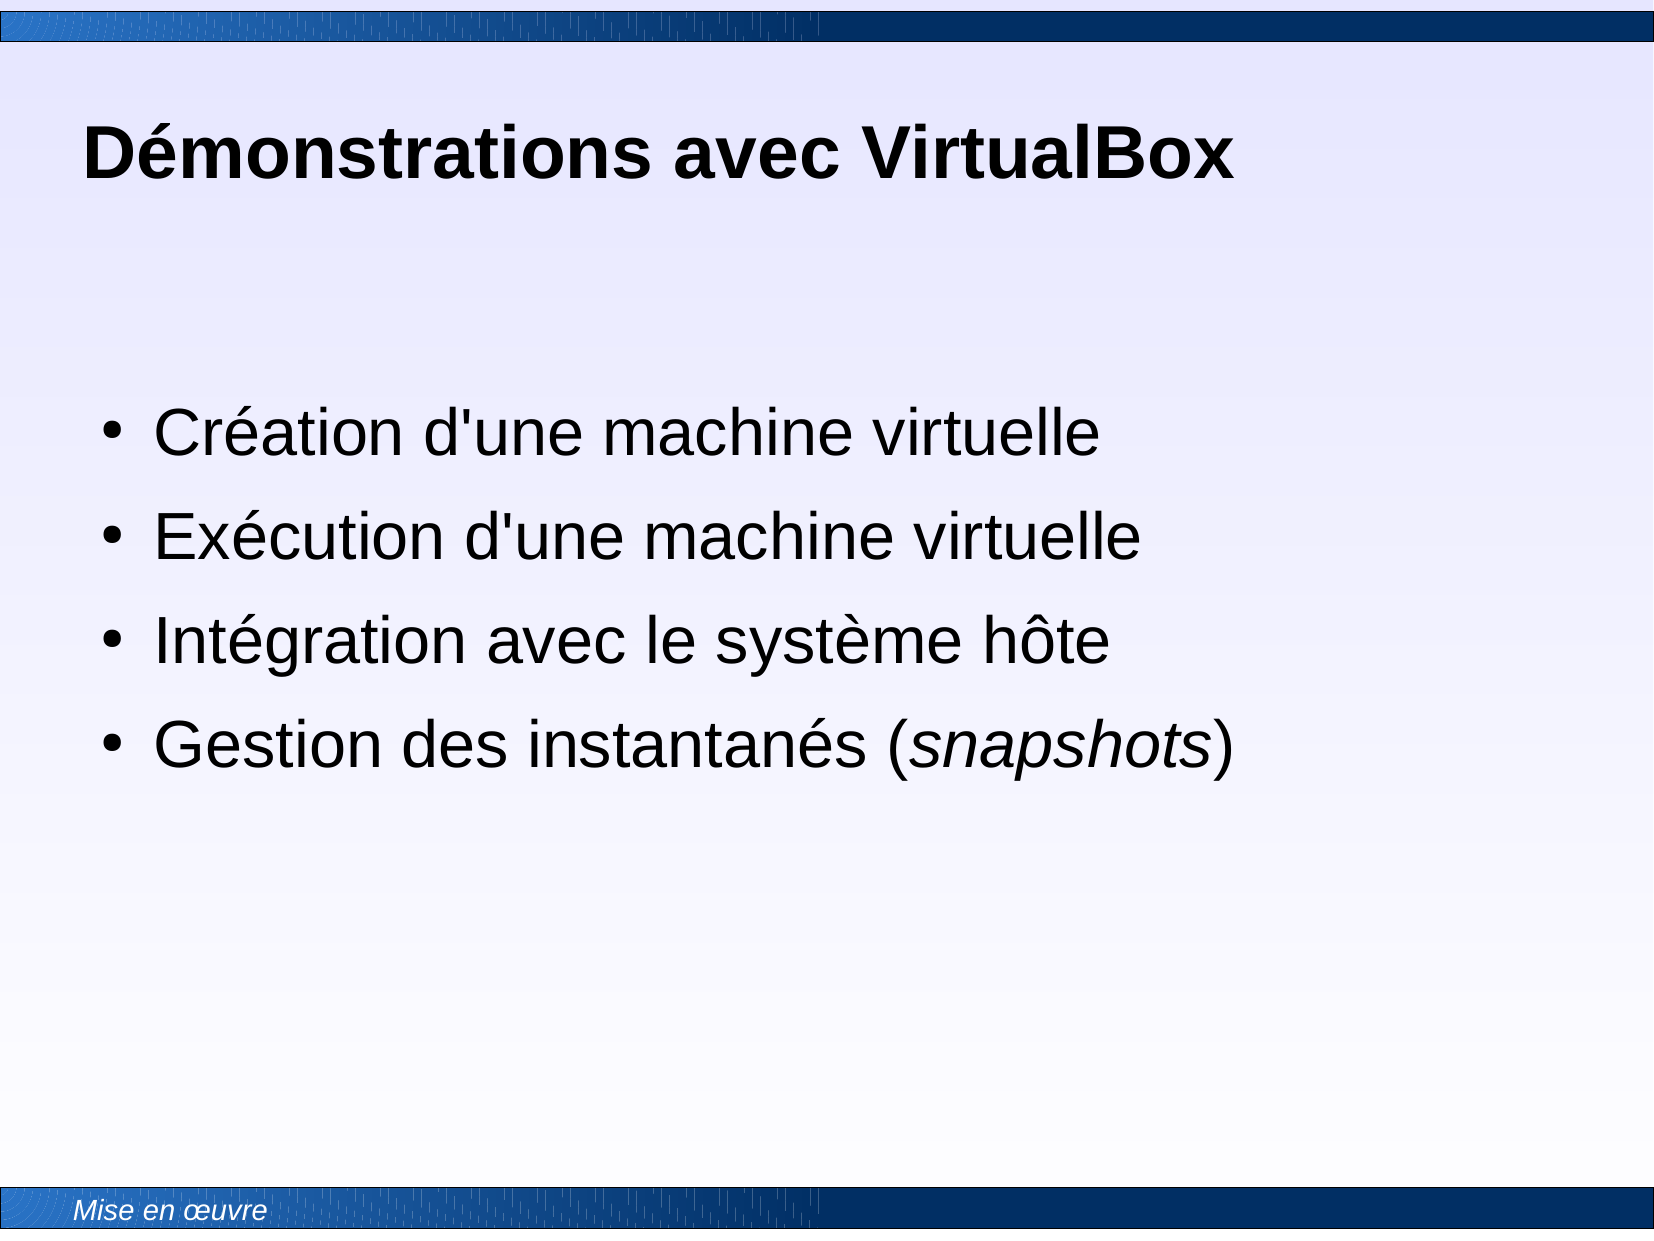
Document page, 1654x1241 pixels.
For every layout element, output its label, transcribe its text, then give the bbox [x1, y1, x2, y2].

title Démonstrations avec VirtualBox [82, 56, 1571, 250]
list Création d'une machine virtuelle Exécution d'une machine virtuelle Intégration avec le système hôte Gestion des instantanés (snapshots) [82, 290, 1571, 1094]
text_box Mise en œuvre [58, 1186, 406, 1235]
